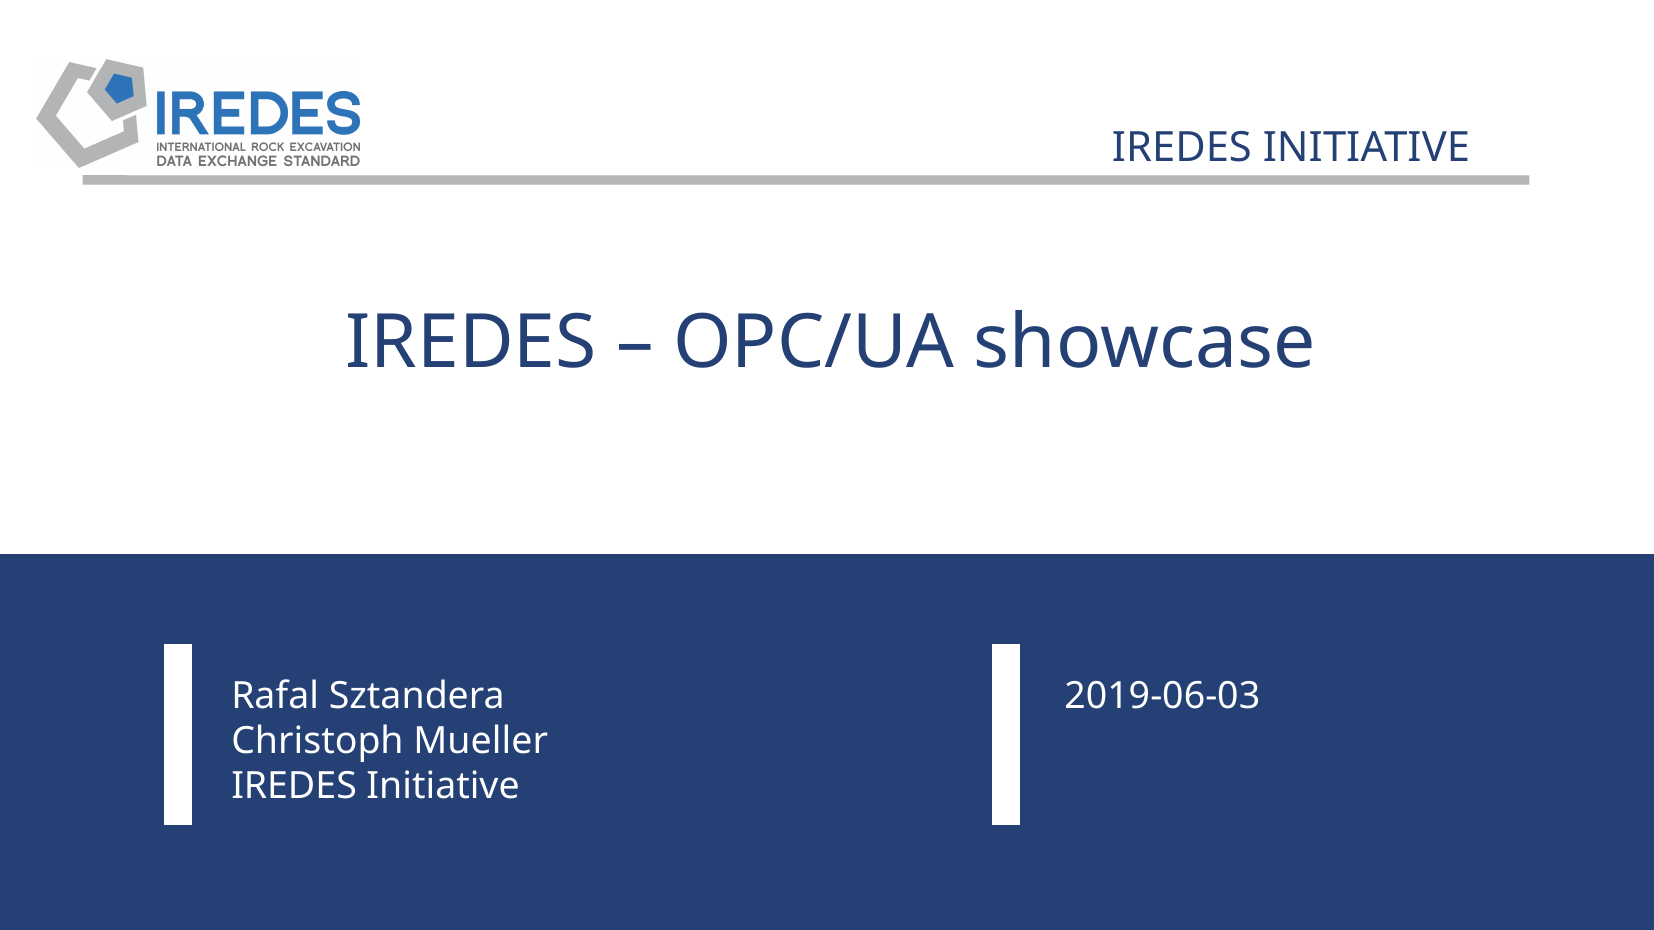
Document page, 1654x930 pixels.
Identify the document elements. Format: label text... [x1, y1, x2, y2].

text_box 2019-06-03 [1049, 663, 1545, 810]
text_box [0, 554, 1654, 930]
picture [36, 59, 360, 168]
text_box Rafal Sztandera Christoph Mueller IREDES Initiative [216, 663, 900, 857]
text_box IREDES – OPC/UA showcase [86, 292, 1575, 473]
